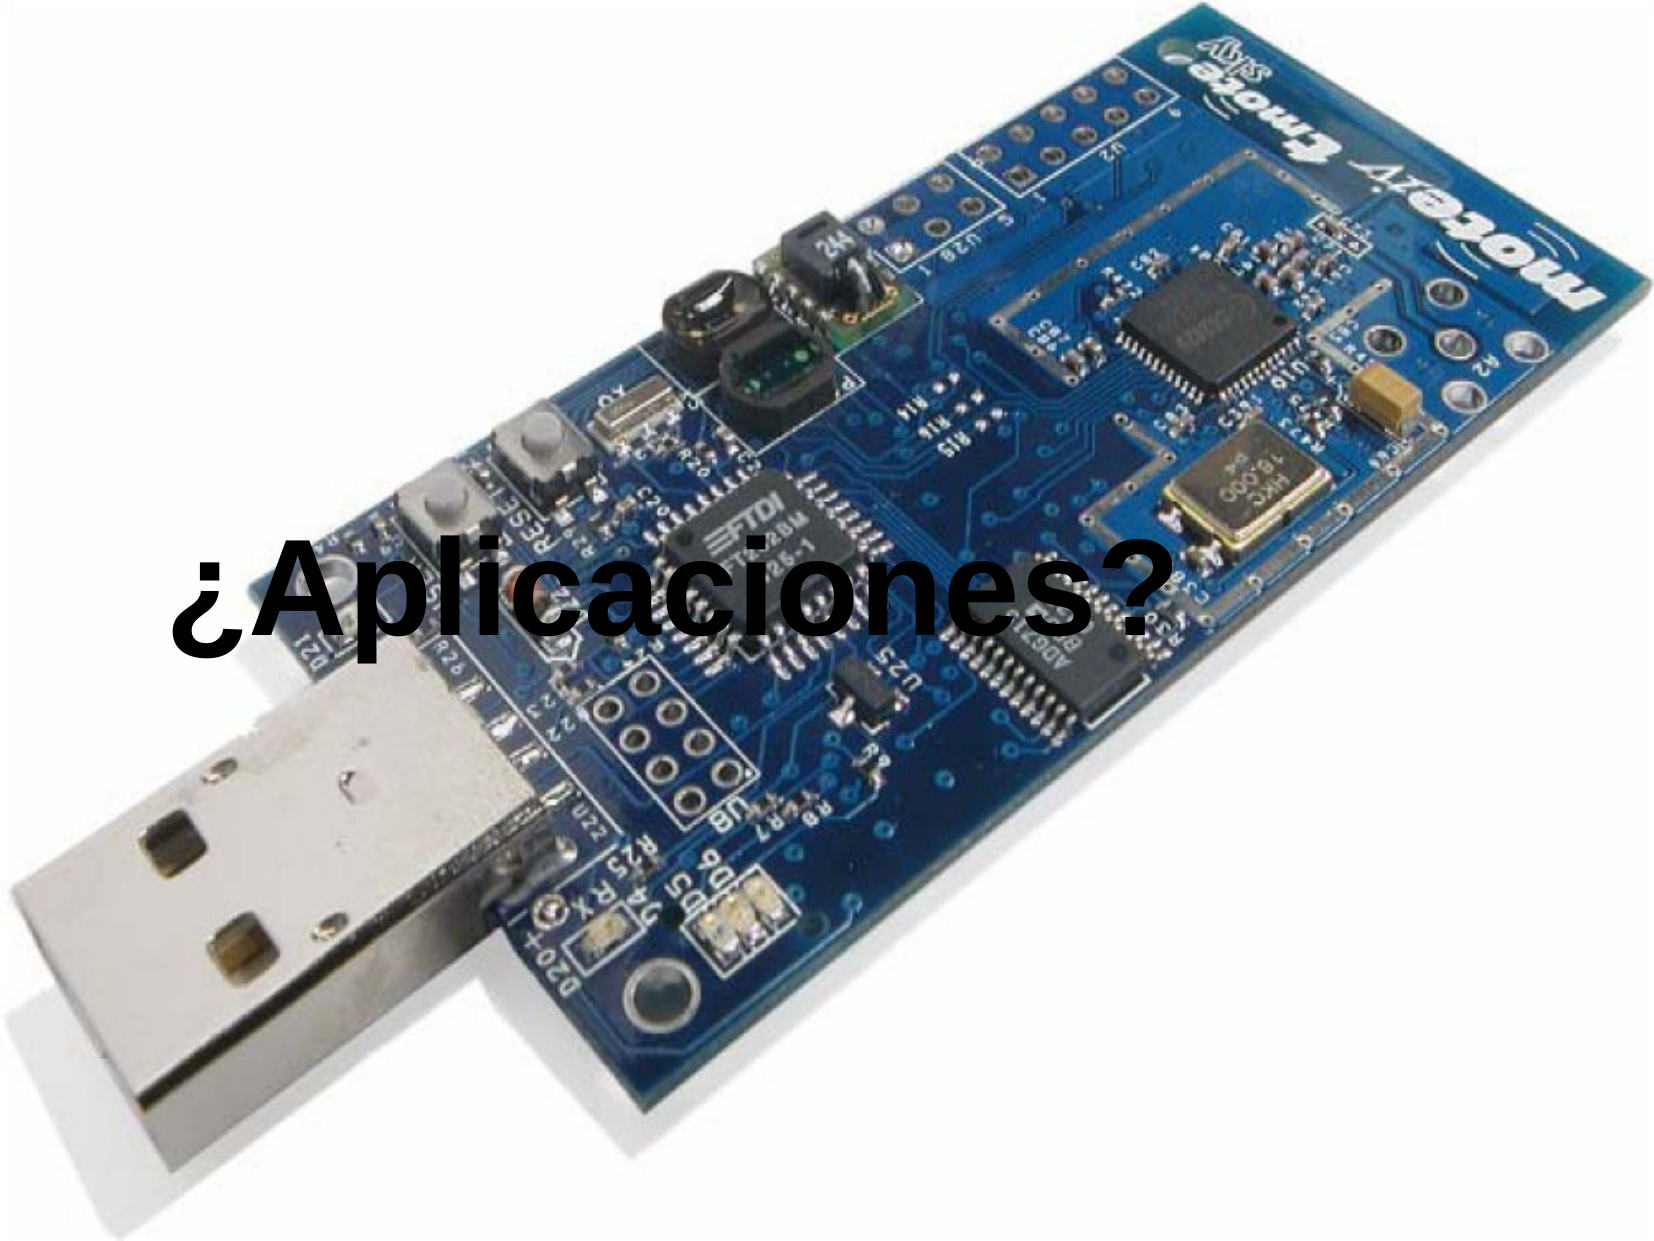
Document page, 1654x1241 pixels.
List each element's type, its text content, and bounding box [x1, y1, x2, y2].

title ¿Aplicaciones? [0, 484, 1418, 692]
picture [0, 0, 1654, 1241]
